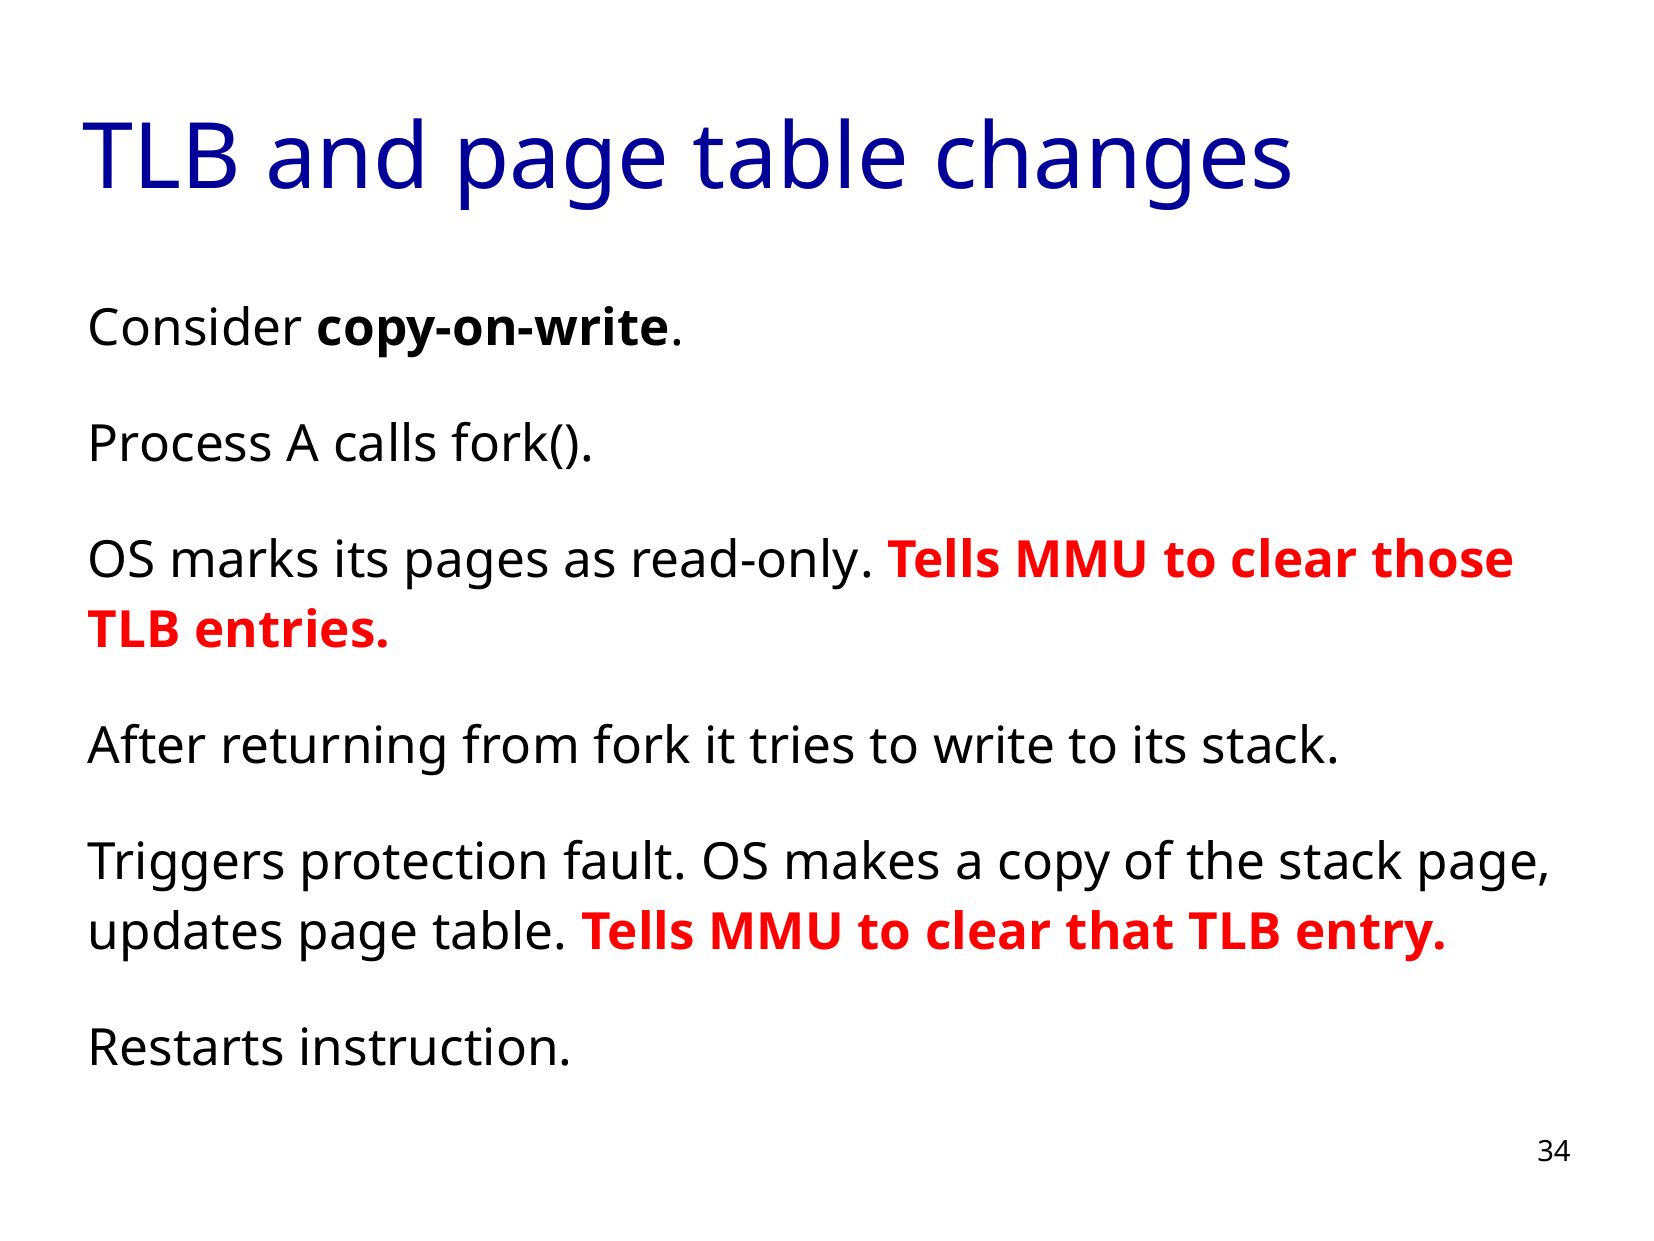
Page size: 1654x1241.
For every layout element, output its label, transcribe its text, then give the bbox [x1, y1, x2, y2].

title TLB and page table changes [82, 49, 1571, 257]
list Consider copy-on-write. Process A calls fork(). OS marks its pages as read-only. Tells MMU to clear those TLB entries. After returning from fork it tries to write to its stack. Triggers protection fault. OS makes a copy of the stack page, updates page table. Tells MMU to clear that TLB entry. Restarts instruction. [60, 290, 1571, 1096]
